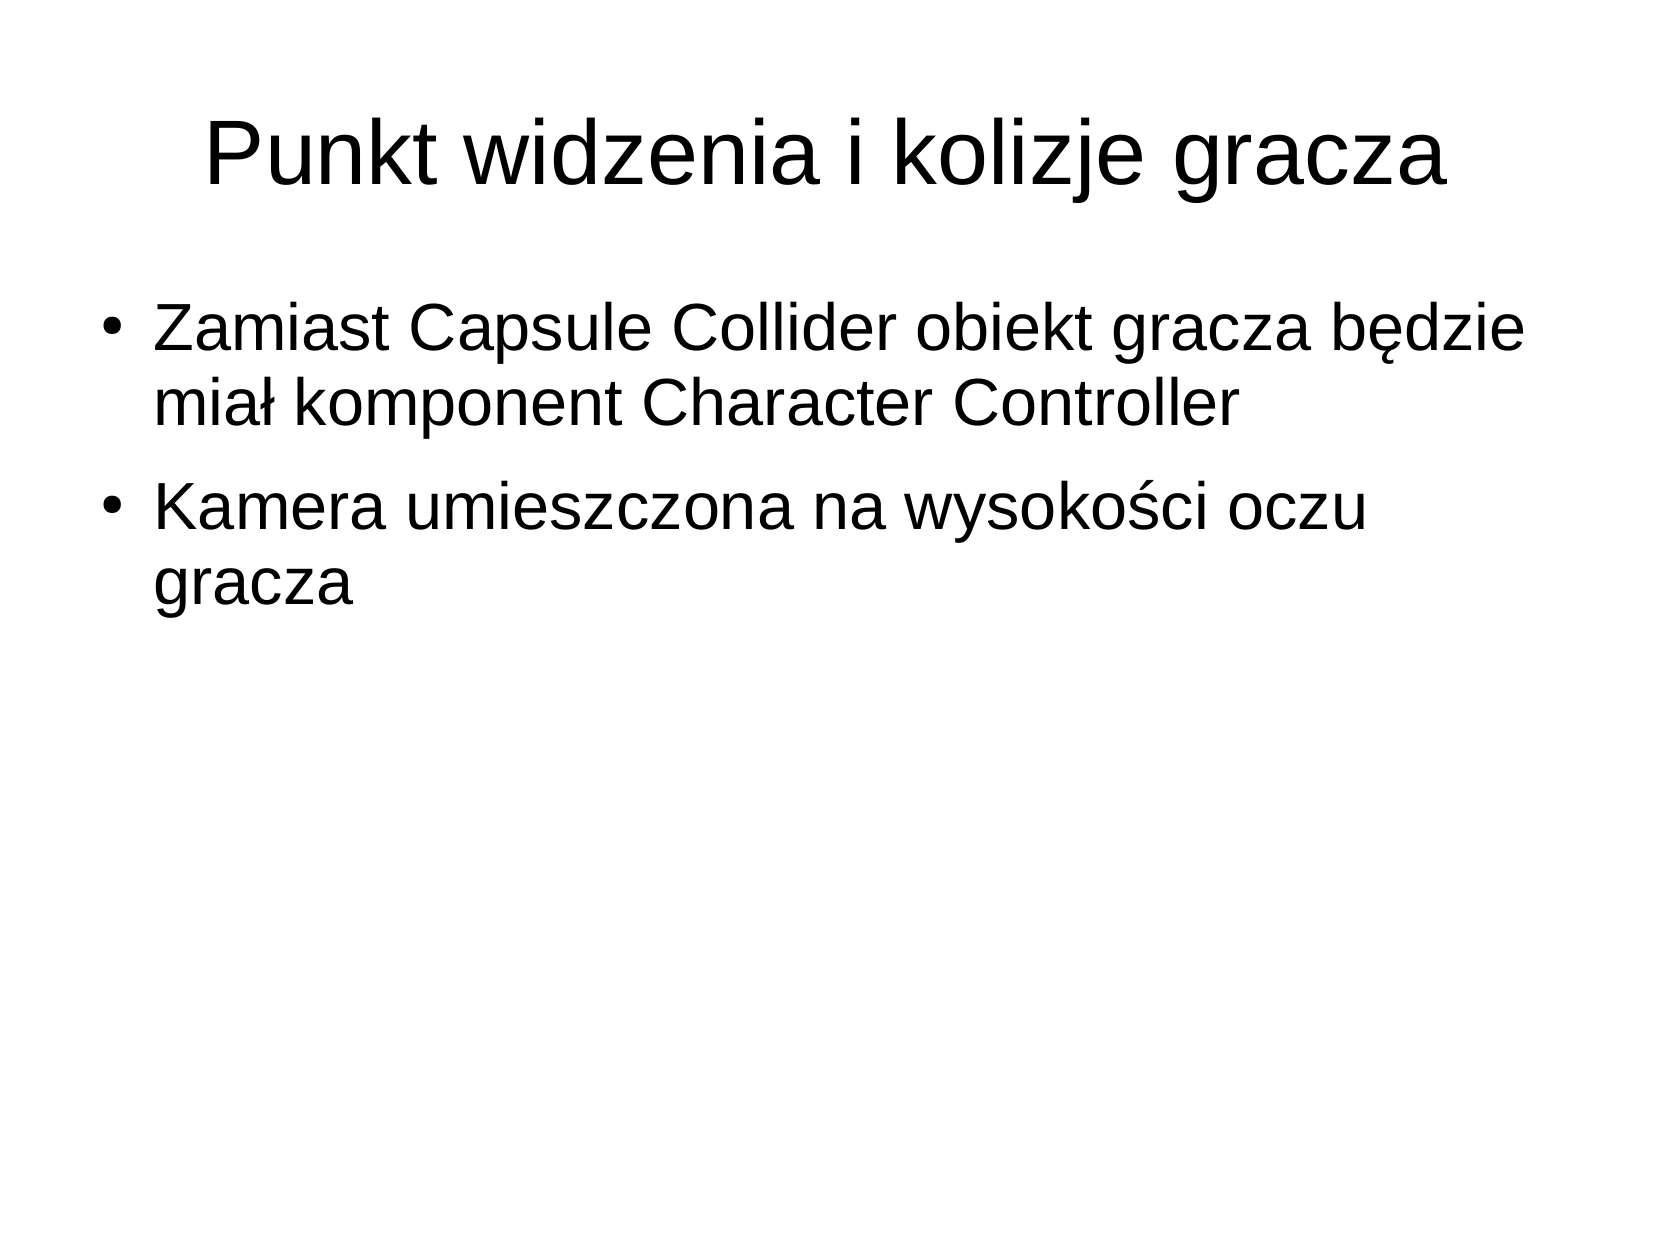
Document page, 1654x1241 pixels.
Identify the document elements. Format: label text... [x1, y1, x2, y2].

title Punkt widzenia i kolizje gracza [82, 49, 1571, 257]
list Zamiast Capsule Collider obiekt gracza będzie miał komponent Character Controller Kamera umieszczona na wysokości oczu gracza [82, 290, 1571, 1010]
